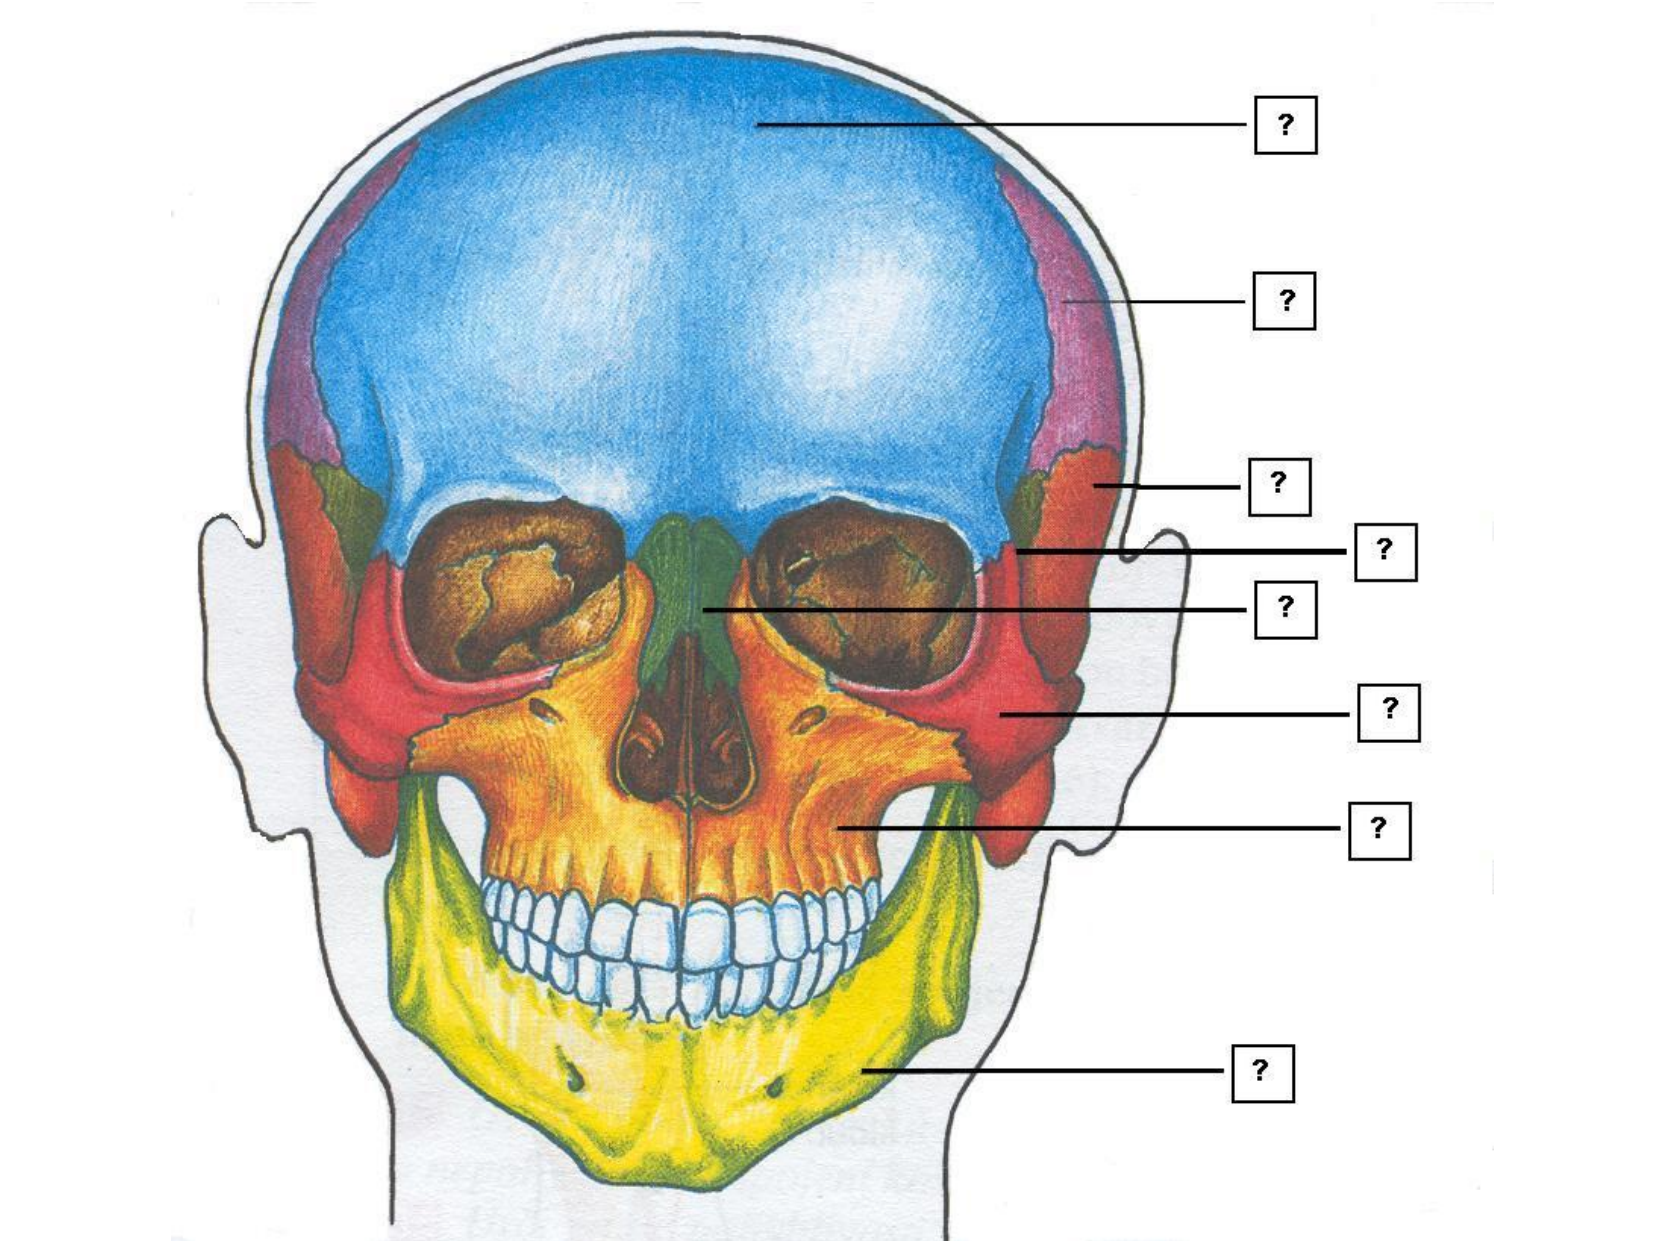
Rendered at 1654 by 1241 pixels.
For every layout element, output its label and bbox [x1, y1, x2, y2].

picture [171, 2, 1494, 1241]
